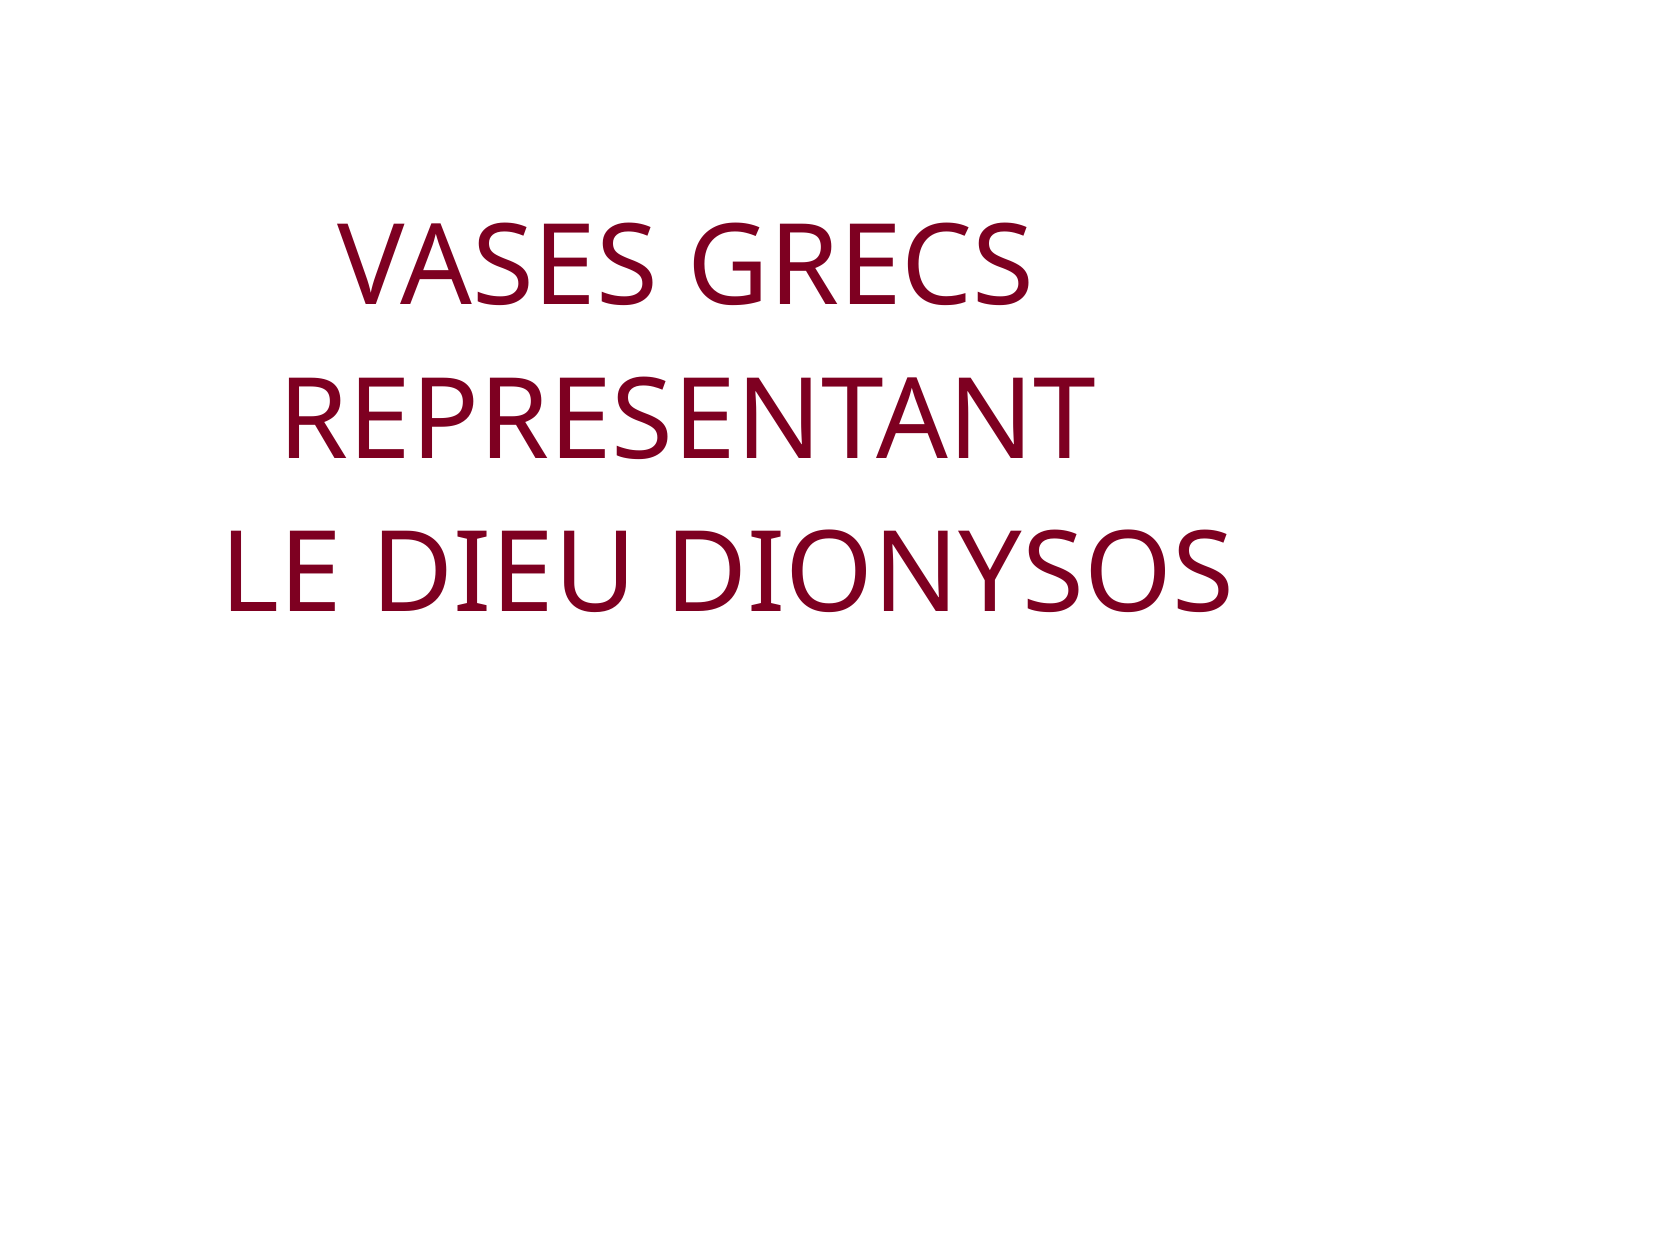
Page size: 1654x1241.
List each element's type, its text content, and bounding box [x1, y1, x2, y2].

text_box VASES GRECS REPRESENTANT LE DIEU DIONYSOS [88, 177, 1536, 579]
